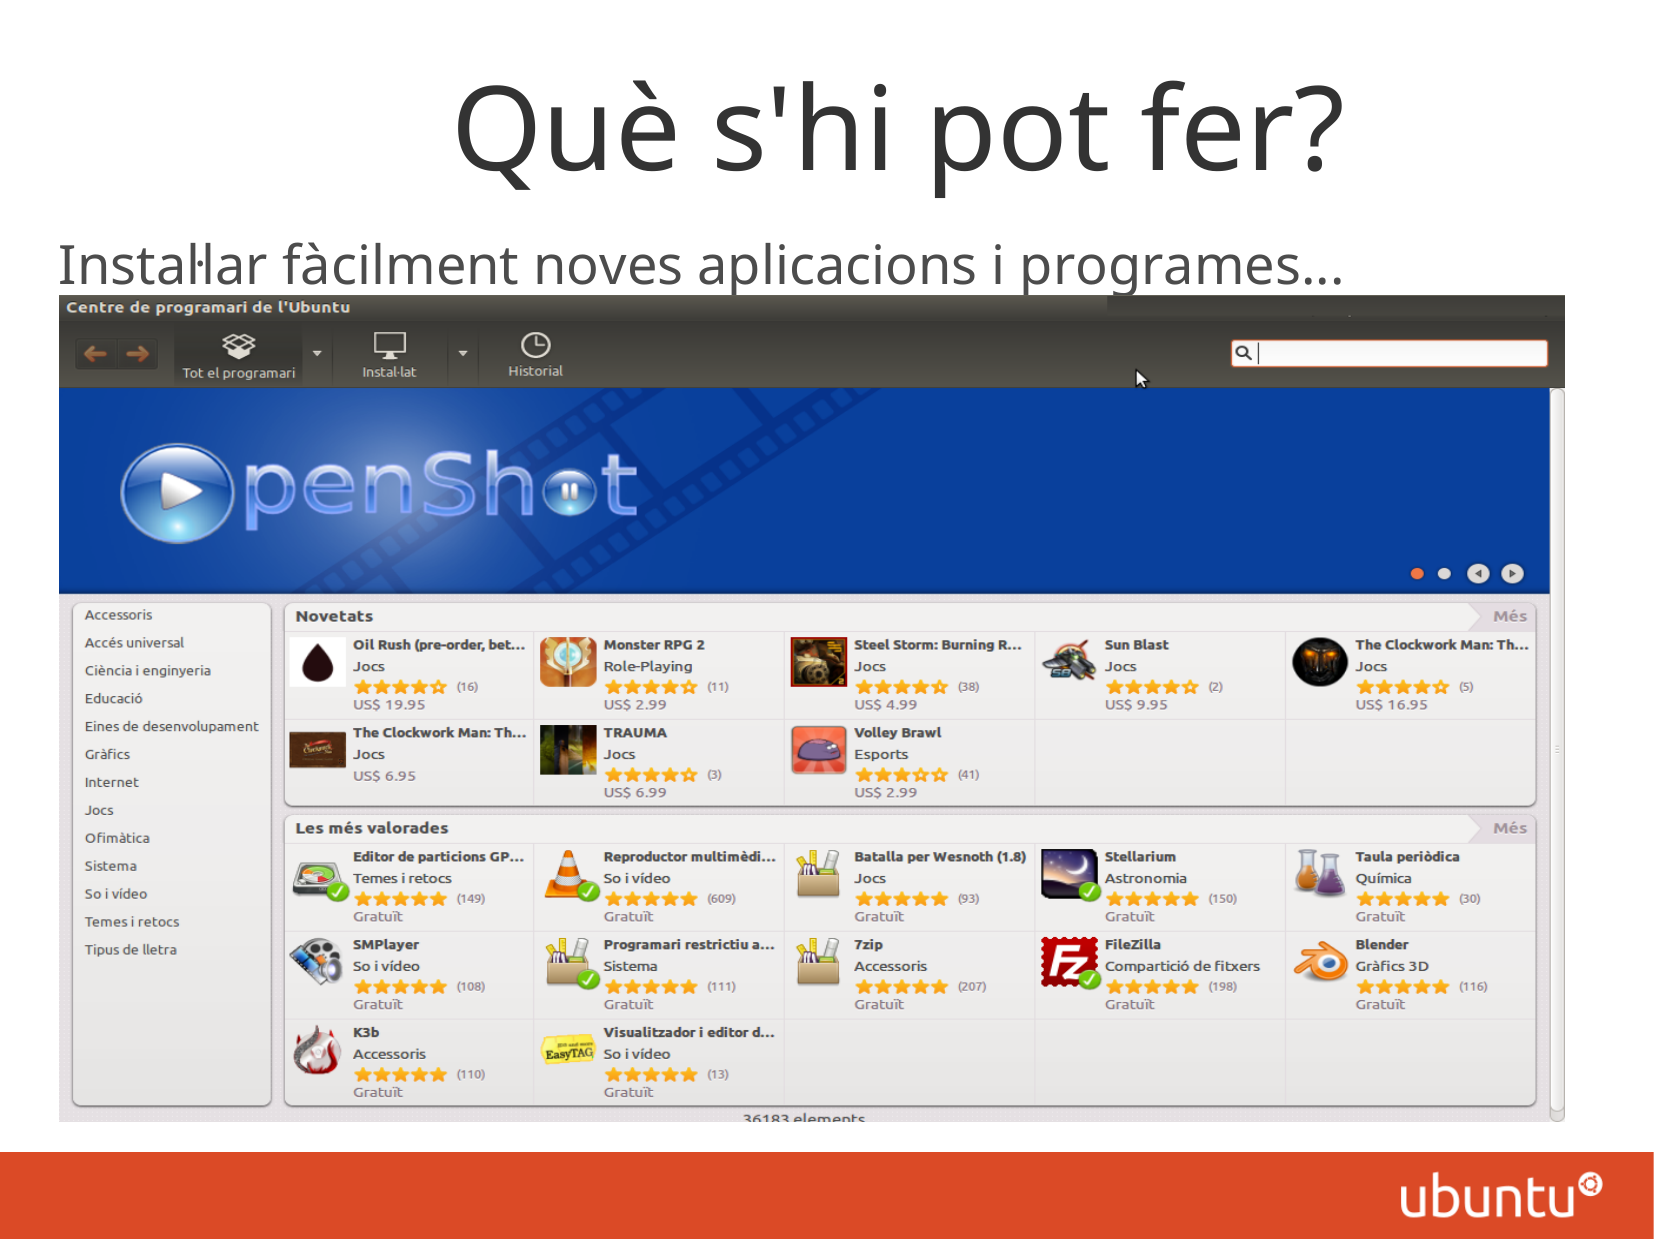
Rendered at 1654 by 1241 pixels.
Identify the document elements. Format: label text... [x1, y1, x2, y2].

picture [0, 1152, 1654, 1239]
picture [59, 295, 1565, 1123]
text_box Instaŀlar fàcilment noves aplicacions i programes... [59, 226, 1625, 1063]
title Què s'hi pot fer? [55, 29, 1595, 237]
